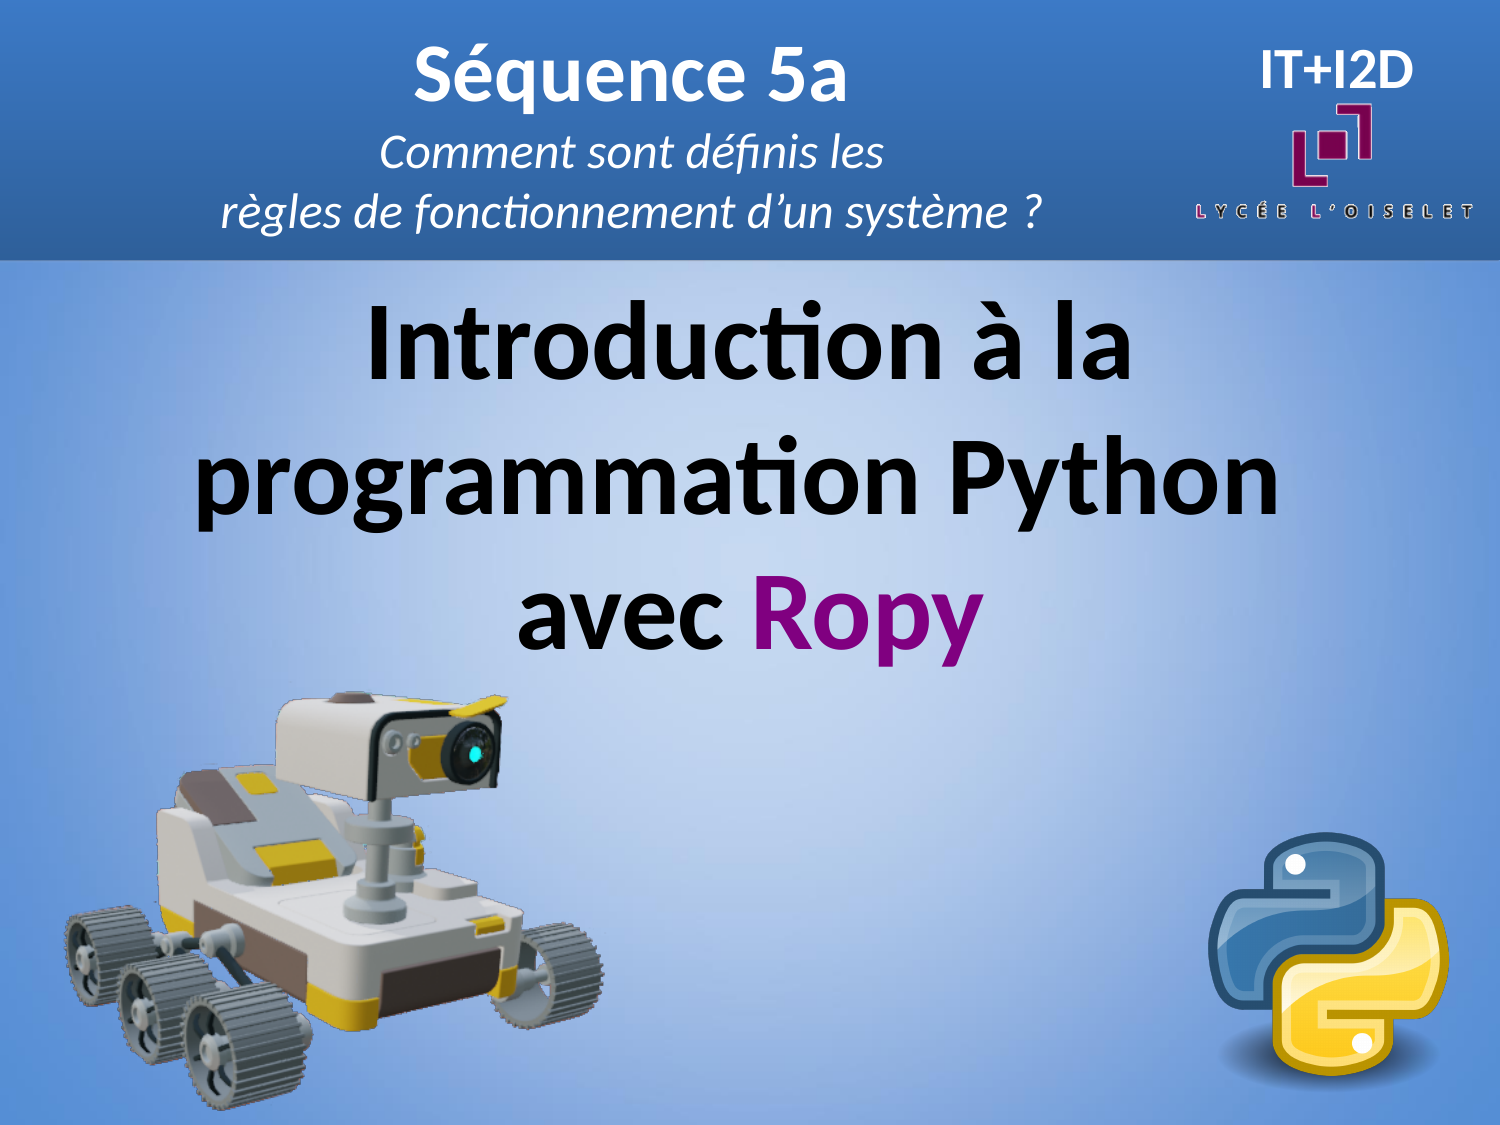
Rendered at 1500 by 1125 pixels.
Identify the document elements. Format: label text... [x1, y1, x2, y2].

subtitle Introduction à la programmation Python avec Ropy [0, 261, 1500, 674]
text_box IT+I2D [1226, 22, 1448, 100]
title Séquence 5a Comment sont définis les règles de fonctionnement d’un système ? [0, 0, 1500, 260]
picture [0, 674, 1500, 1125]
picture [1193, 100, 1476, 224]
